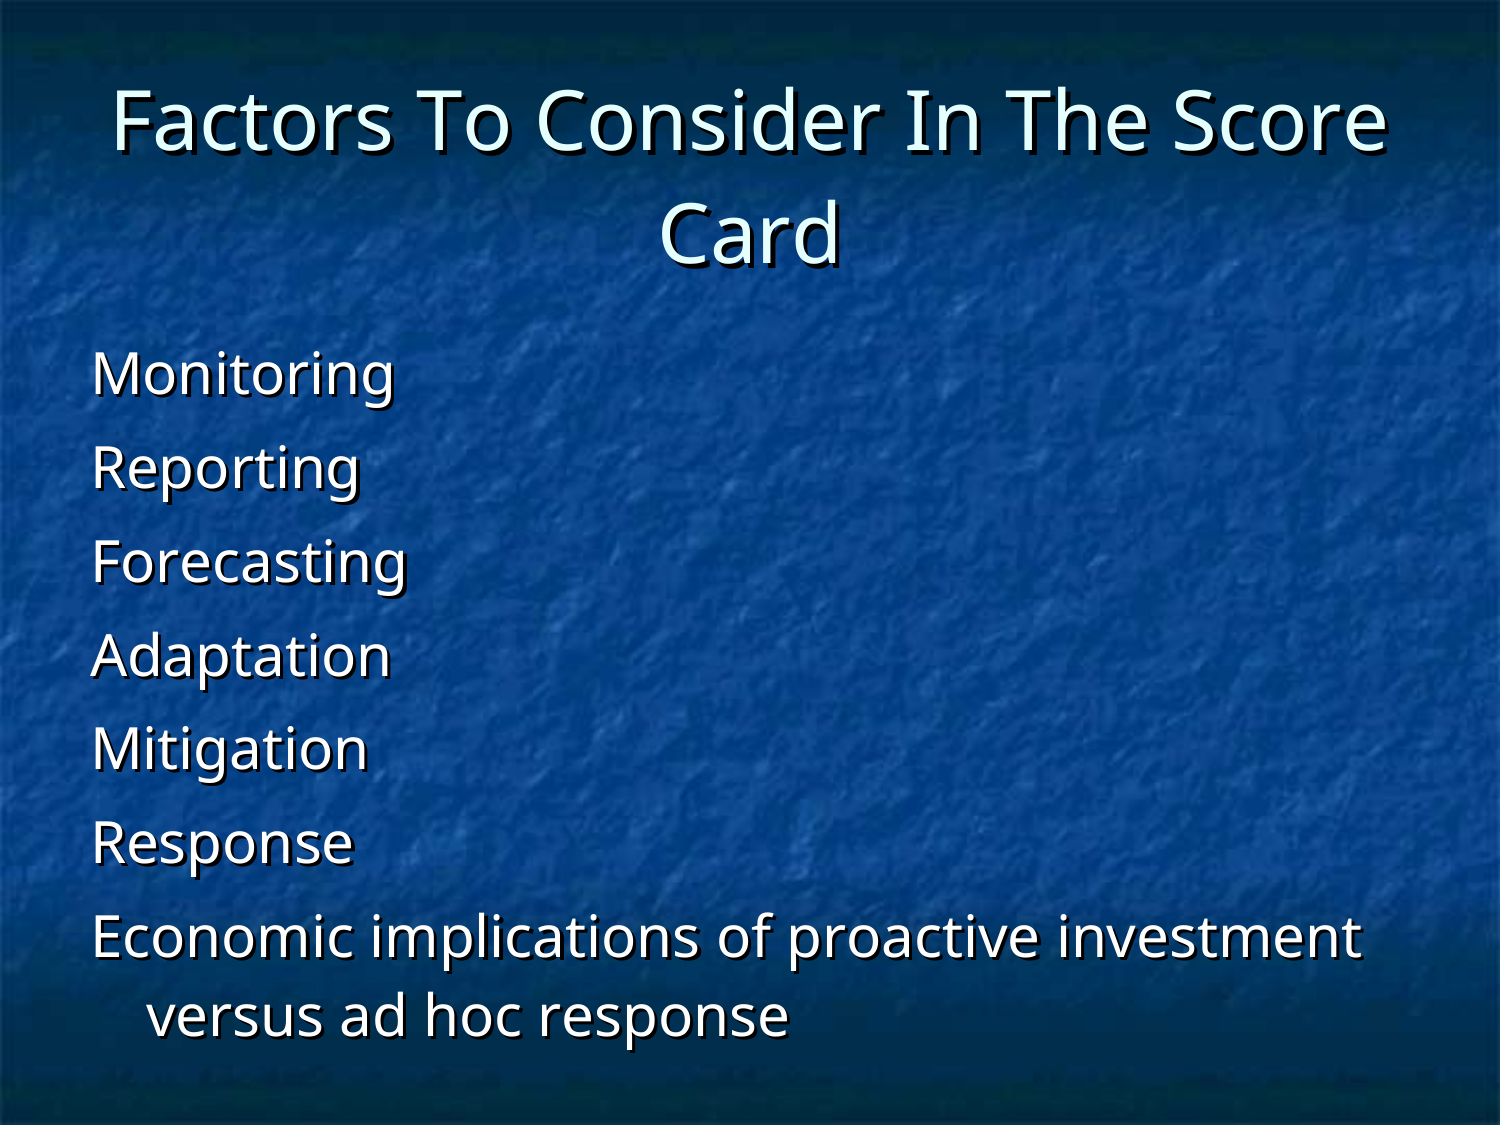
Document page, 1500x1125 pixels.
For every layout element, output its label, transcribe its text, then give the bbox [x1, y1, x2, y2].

picture [0, 0, 1500, 1125]
text_box Monitoring Reporting Forecasting Adaptation Mitigation Response Economic implications of proactive investment versus ad hoc response [75, 324, 1426, 1001]
text_box Factors To Consider In The Score Card [75, 62, 1426, 288]
